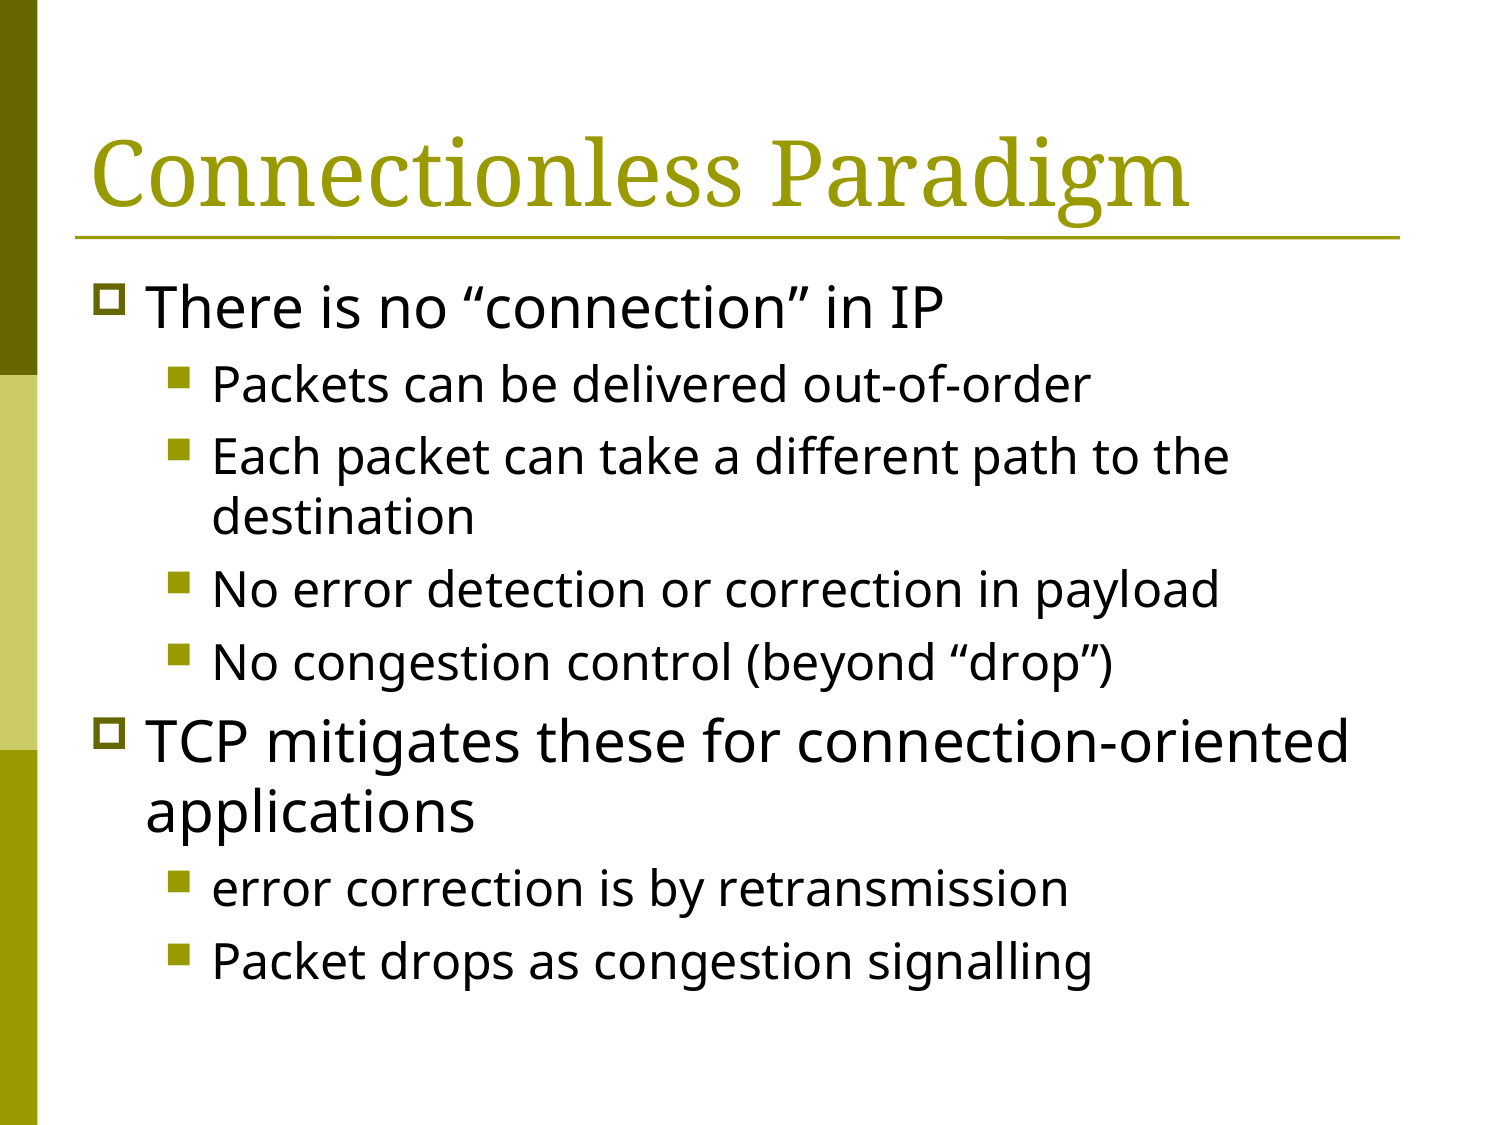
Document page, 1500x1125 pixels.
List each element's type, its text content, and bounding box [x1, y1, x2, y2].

list There is no “connection” in IP Packets can be delivered out-of-order Each packet can take a different path to the destination No error detection or correction in payload No congestion control (beyond “drop”) TCP mitigates these for connection-oriented applications error correction is by retransmission Packet drops as congestion signalling [75, 262, 1426, 1082]
title Connectionless Paradigm [75, 45, 1426, 233]
